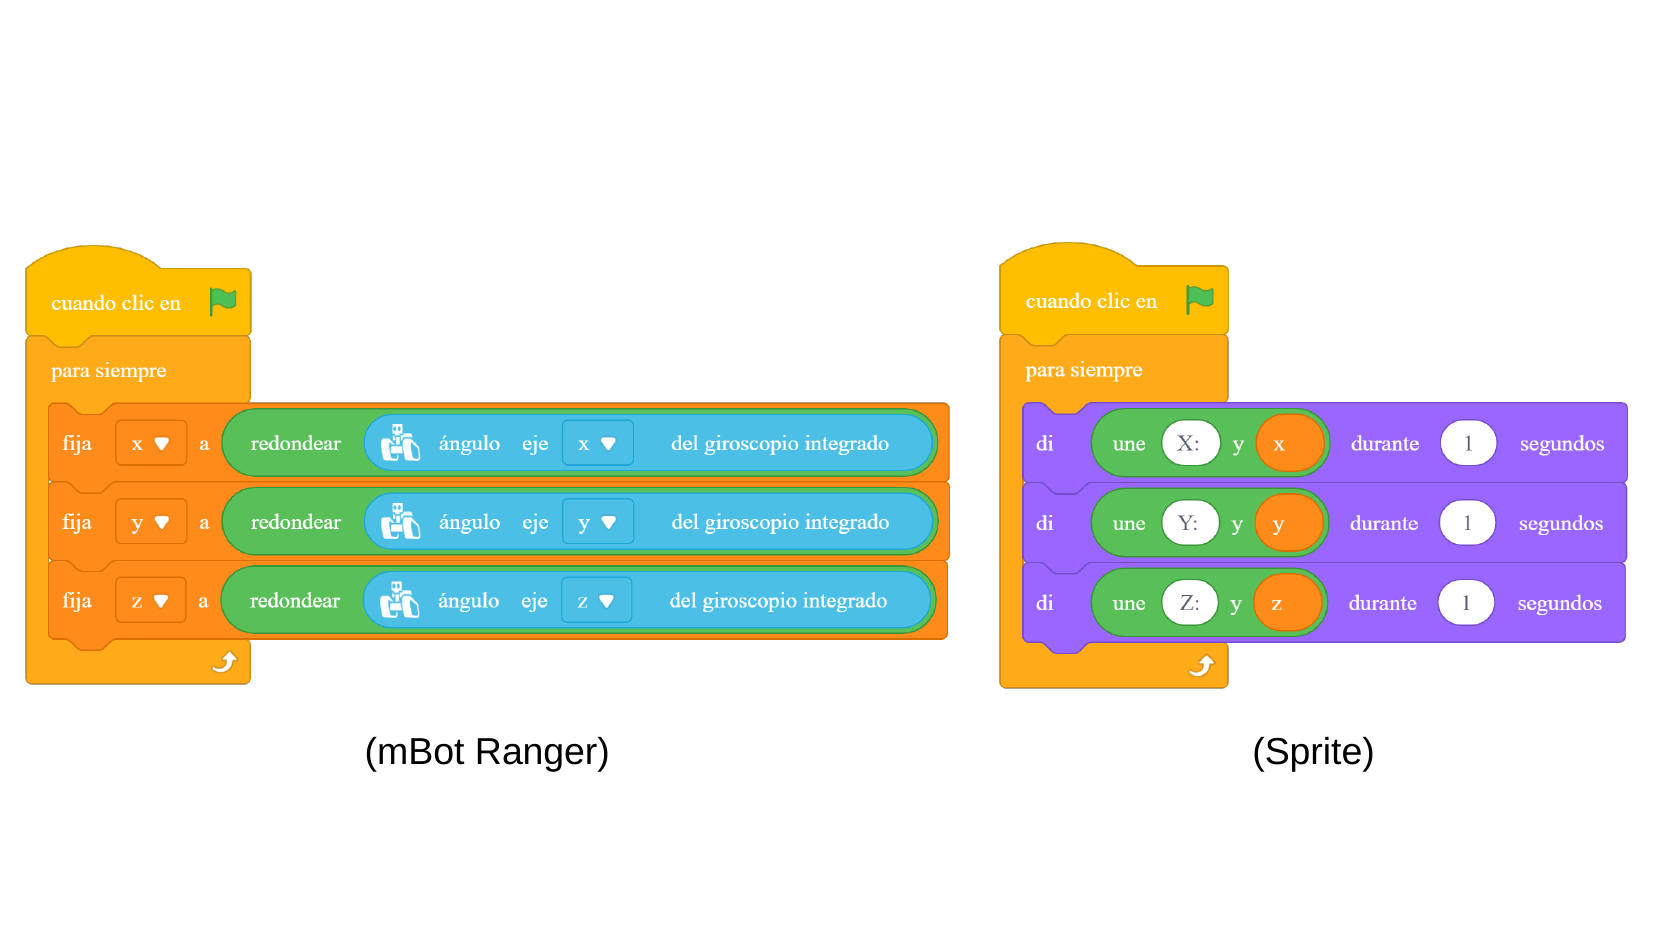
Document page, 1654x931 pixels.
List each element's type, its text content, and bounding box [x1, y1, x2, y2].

text_box (mBot Ranger) [349, 722, 625, 780]
picture [997, 240, 1630, 691]
picture [23, 243, 952, 687]
text_box (Sprite) [1237, 722, 1390, 780]
